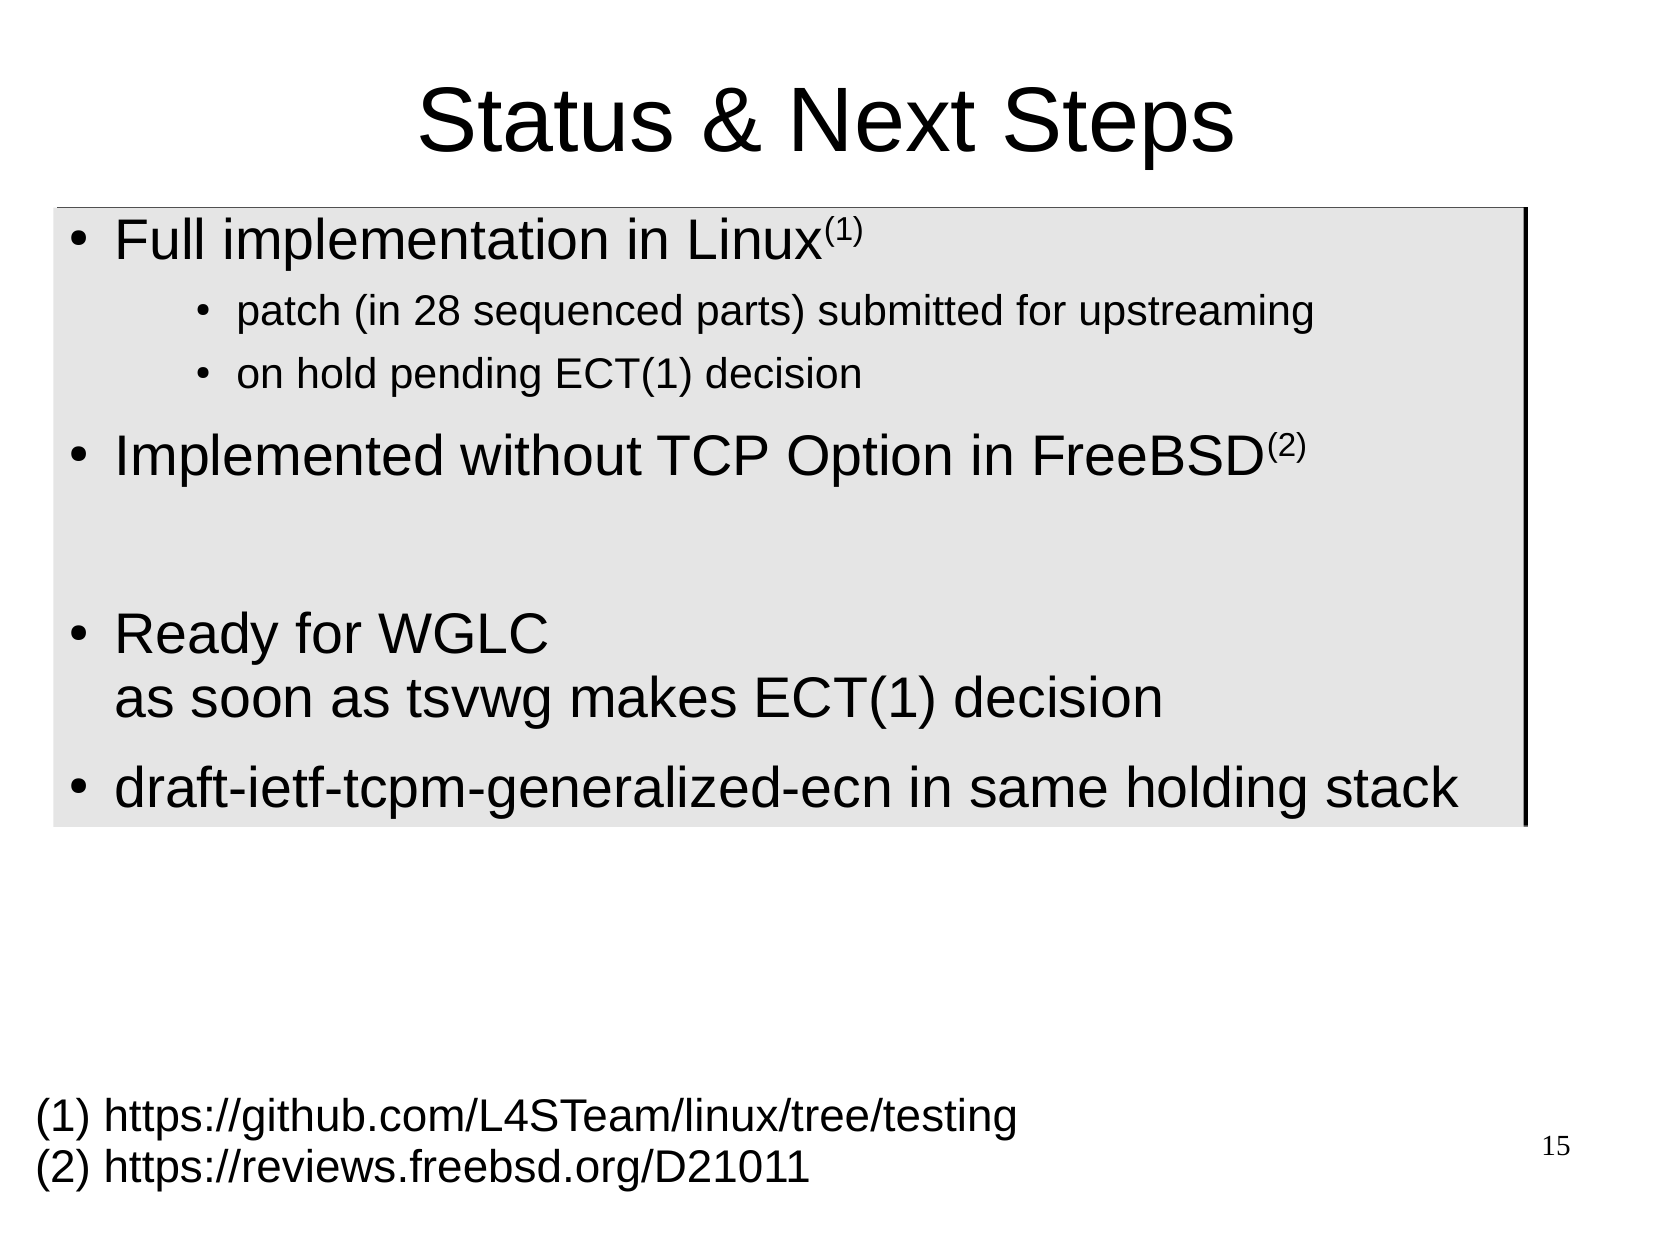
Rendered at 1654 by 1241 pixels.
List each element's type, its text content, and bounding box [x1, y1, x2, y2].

title Status & Next Steps [82, 49, 1571, 189]
list Full implementation in Linux(1) patch (in 28 sequenced parts) submitted for upstreaming on hold pending ECT(1) decision Implemented without TCP Option in FreeBSD(2) Ready for WGLC as soon as tsvwg makes ECT(1) decision draft-ietf-tcpm-generalized-ecn in same holding stack [53, 207, 1524, 827]
text_box https://github.com/L4STeam/linux/tree/testing https://reviews.freebsd.org/D21011 [20, 1082, 1288, 1201]
